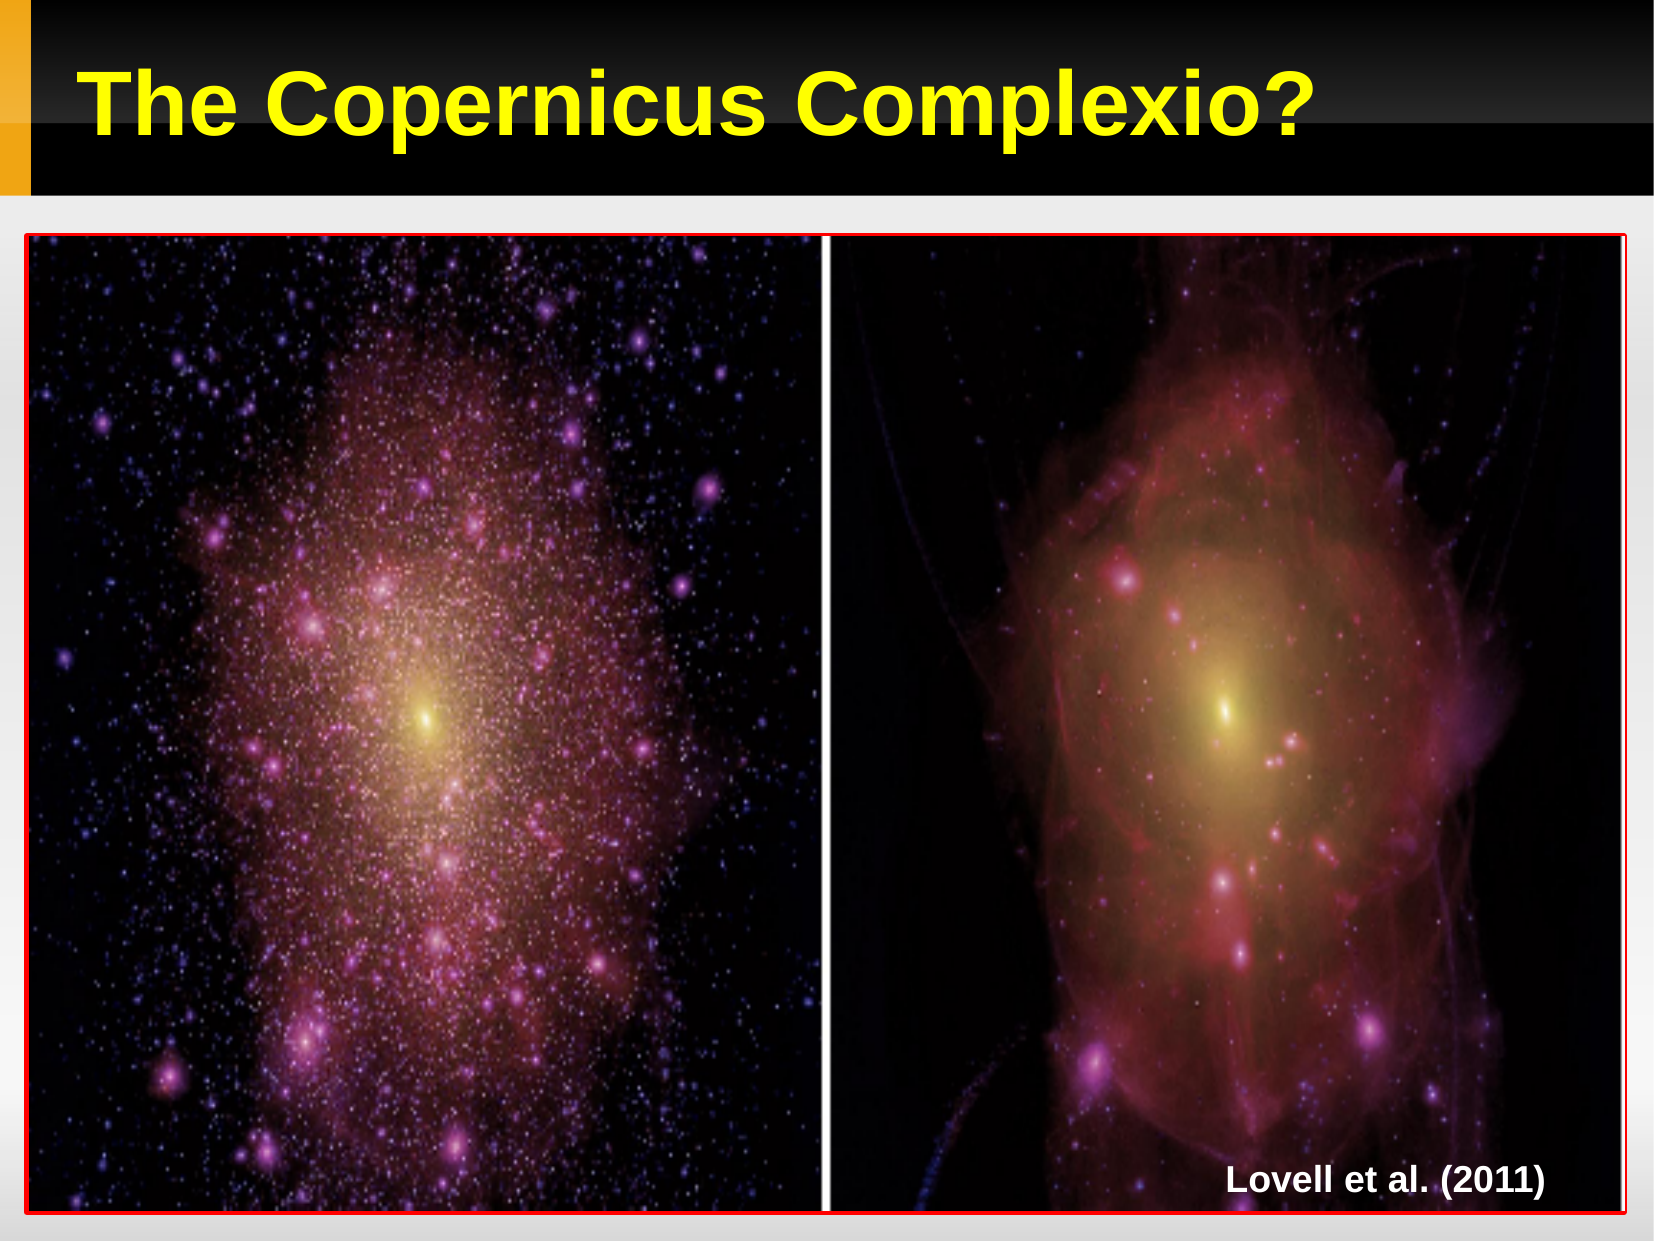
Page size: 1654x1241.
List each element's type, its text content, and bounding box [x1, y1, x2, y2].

list The scientific motivation: The apparent darkness of massive Milky Way sub-haloes The role and the (in?)significance of the large-scale structure environment on DM haloes and galaxy formation&evolution The “small-scale” cosmological test for the physical nature of the DM itself (cold, warm, interacting?) [26, 236, 1625, 1213]
picture [0, 0, 1654, 1241]
title The Copernicus Complexio? [76, 0, 1565, 208]
text_box Lovell et al. (2011) [1210, 1151, 1625, 1209]
